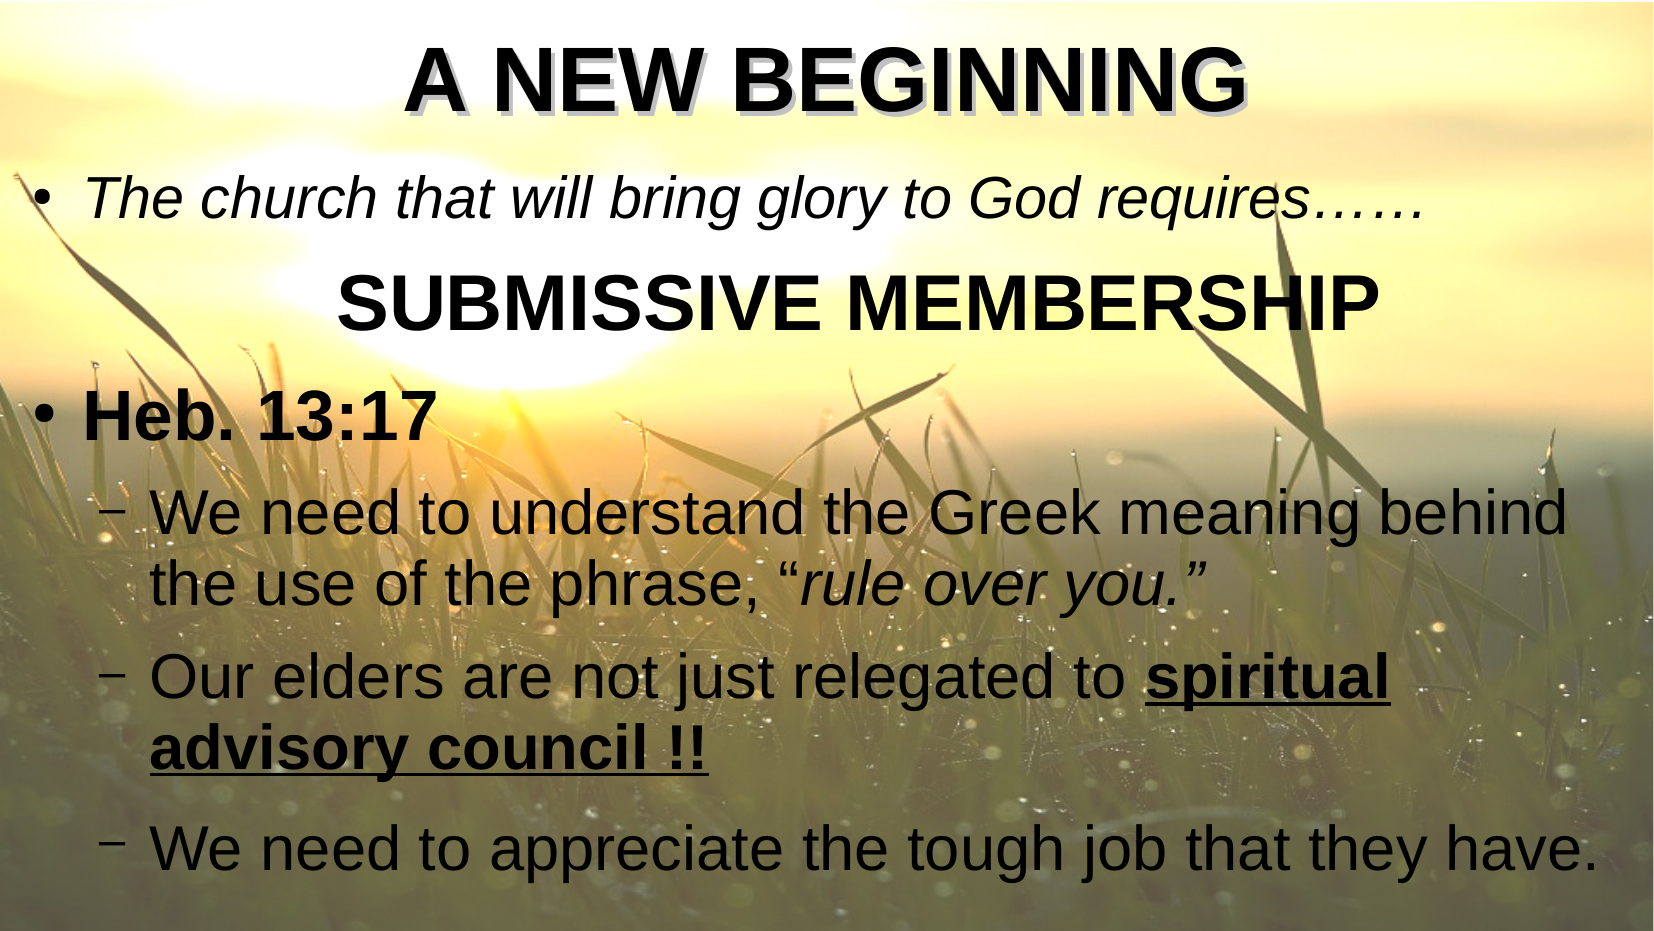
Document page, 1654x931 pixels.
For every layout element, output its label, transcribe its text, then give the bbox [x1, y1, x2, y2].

list The church that will bring glory to God requires…… SUBMISSIVE MEMBERSHIP Heb. 13:17 We need to understand the Greek meaning behind the use of the phrase, “rule over you.” Our elders are not just relegated to spiritual advisory council !! We need to appreciate the tough job that they have. [15, 165, 1636, 931]
title A NEW BEGINNING [82, 2, 1571, 158]
picture [0, 2, 1654, 931]
